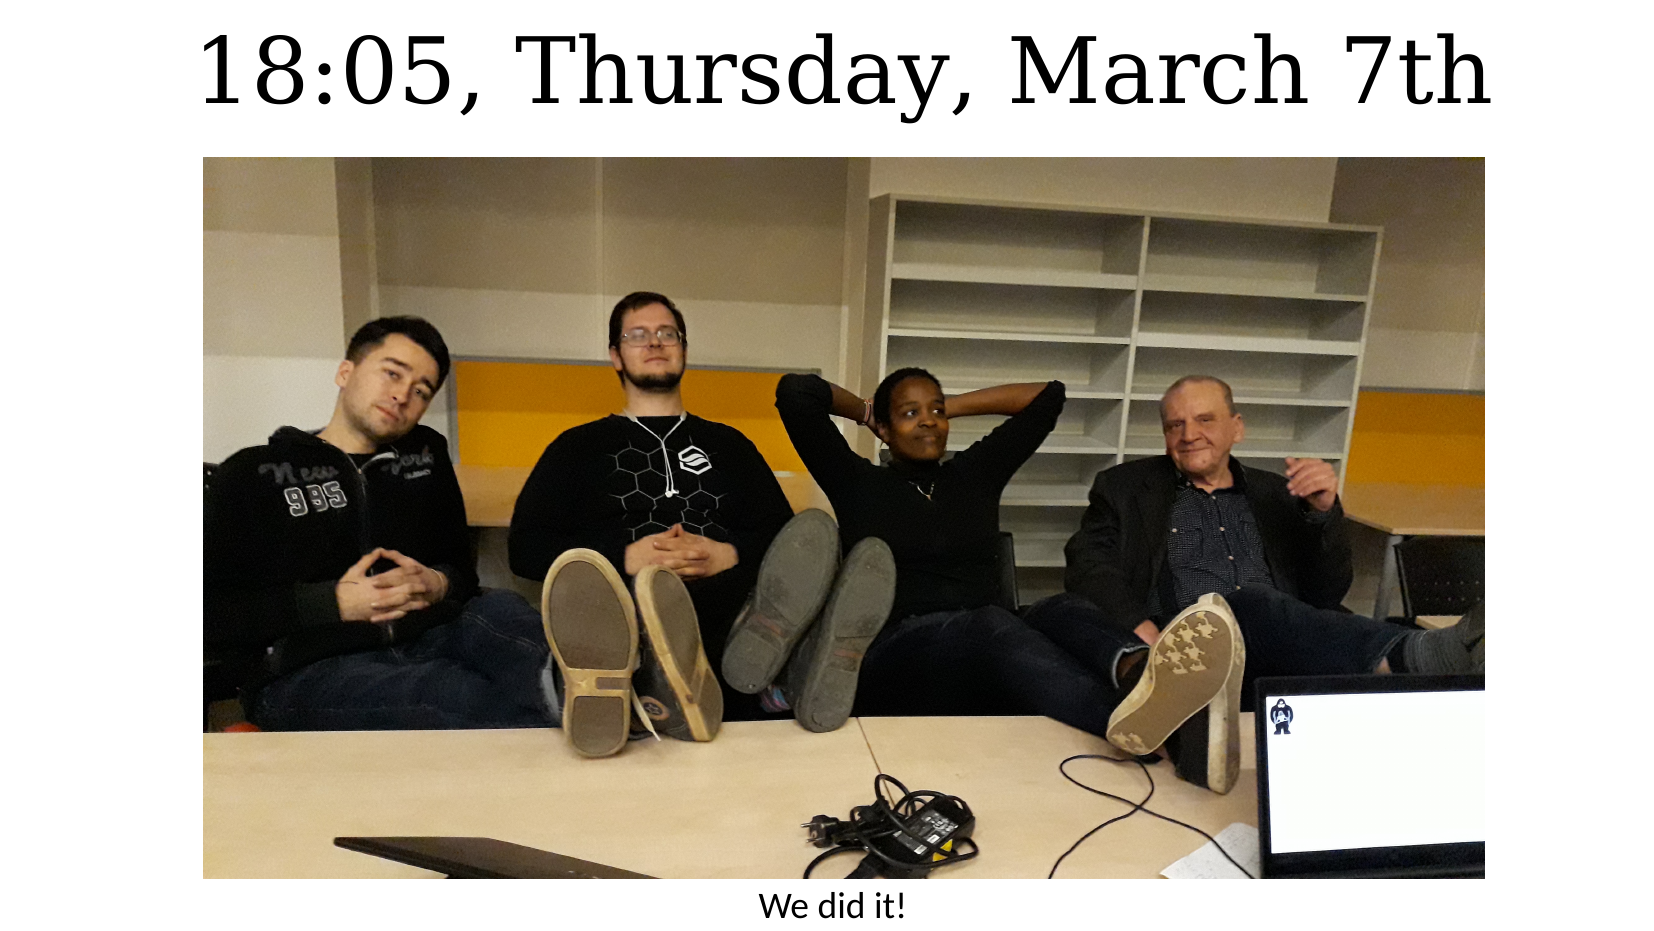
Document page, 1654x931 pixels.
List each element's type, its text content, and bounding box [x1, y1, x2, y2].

title 18:05, Thursday, March 7th [99, 0, 1588, 145]
text_box We did it! [743, 873, 1162, 931]
picture [203, 157, 1485, 879]
